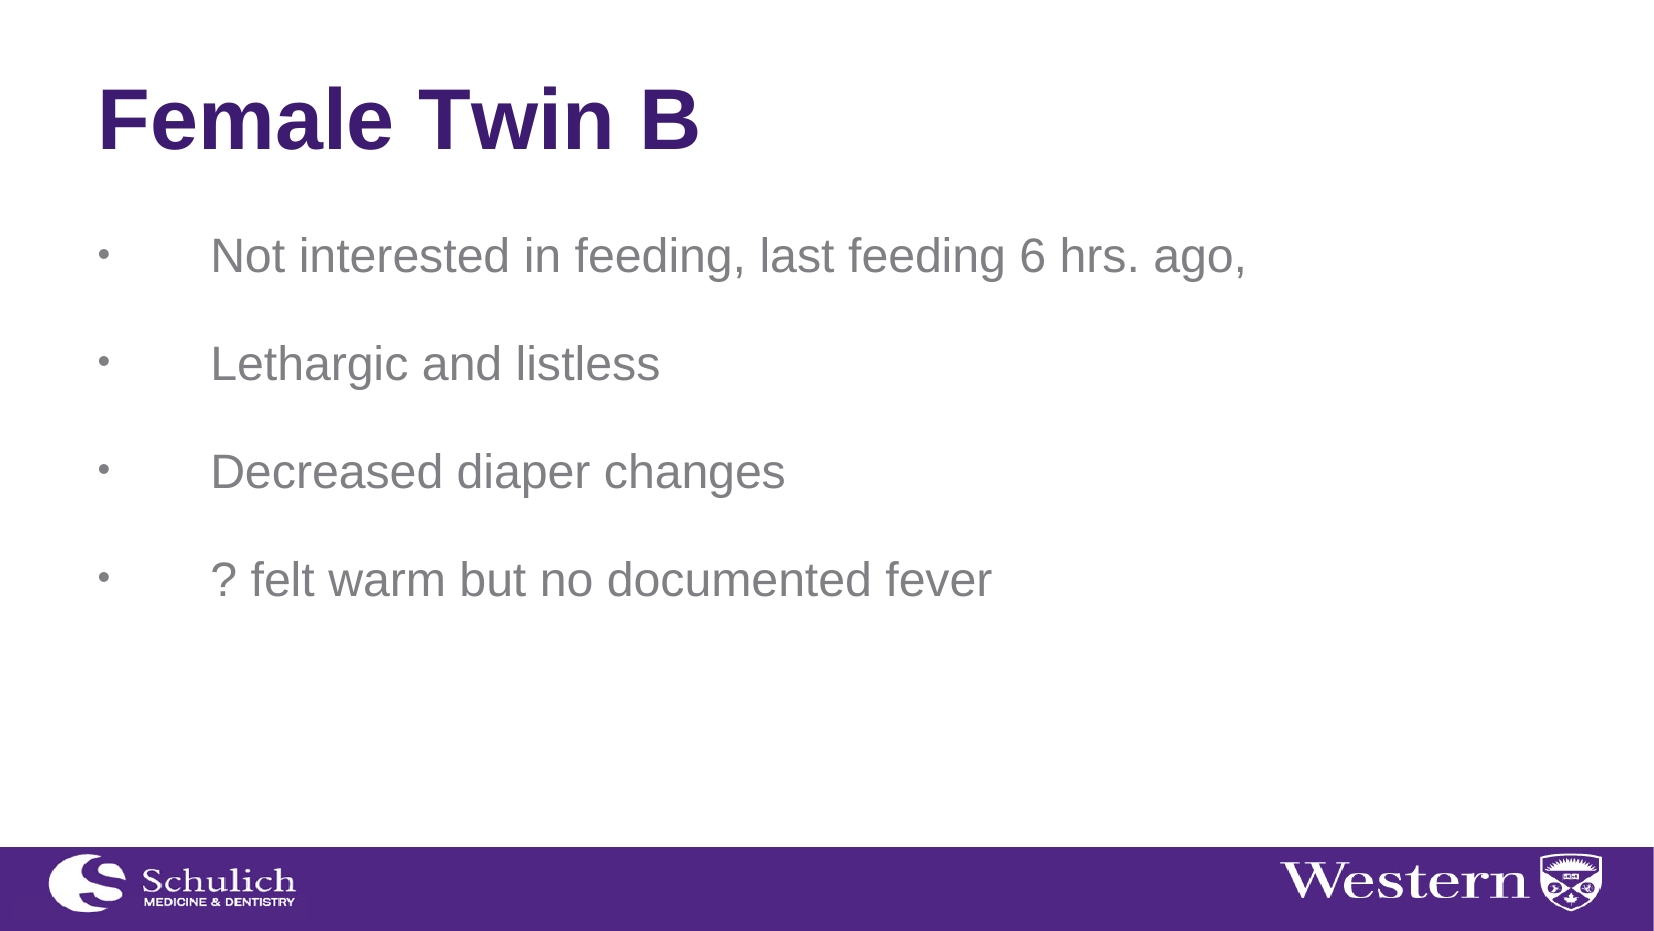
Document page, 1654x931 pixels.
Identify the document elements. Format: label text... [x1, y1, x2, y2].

list Not interested in feeding, last feeding 6 hrs. ago, Lethargic and listless Decreased diaper changes ? felt warm but no documented fever [82, 217, 1571, 931]
title Female Twin B [82, 37, 1571, 193]
picture [0, 0, 1654, 931]
